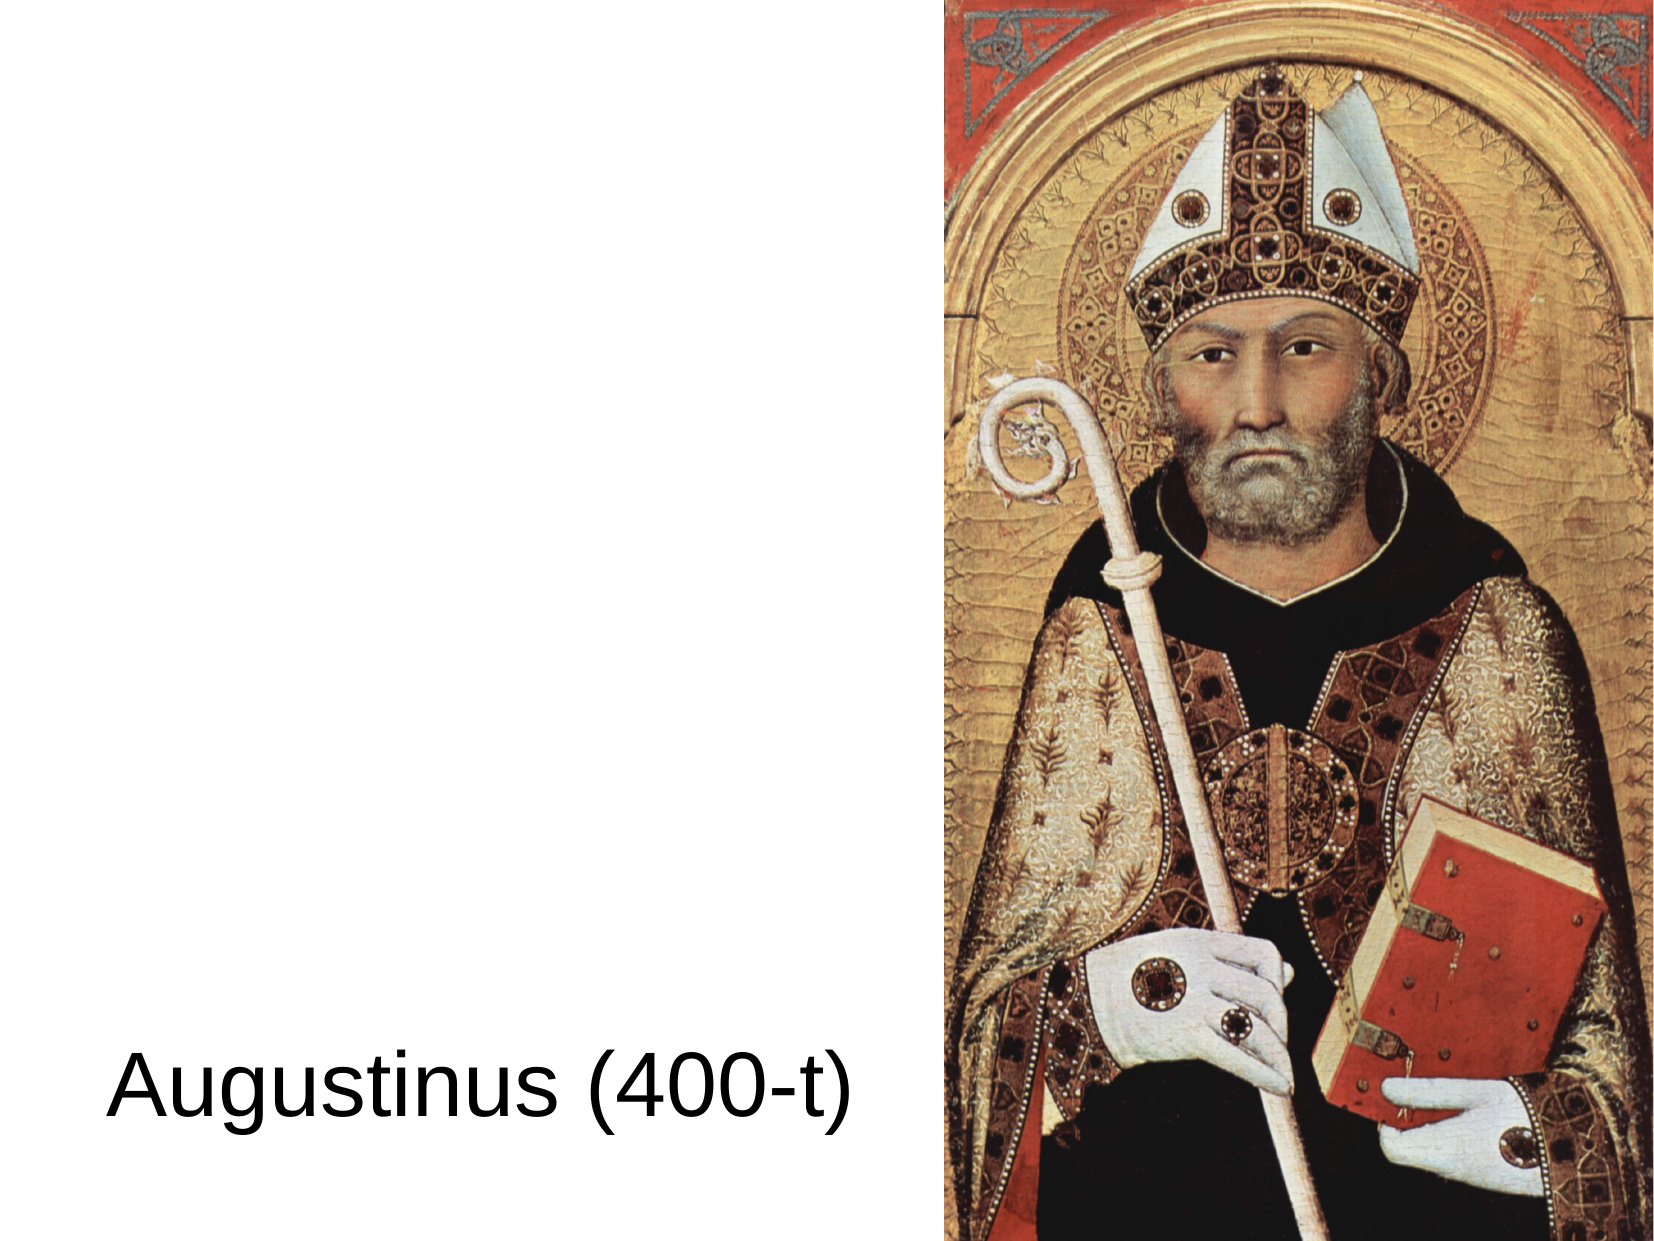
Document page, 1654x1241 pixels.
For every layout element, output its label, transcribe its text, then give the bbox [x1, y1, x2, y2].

title Augustinus (400-t) [76, 959, 886, 1211]
picture [944, 0, 1654, 1241]
